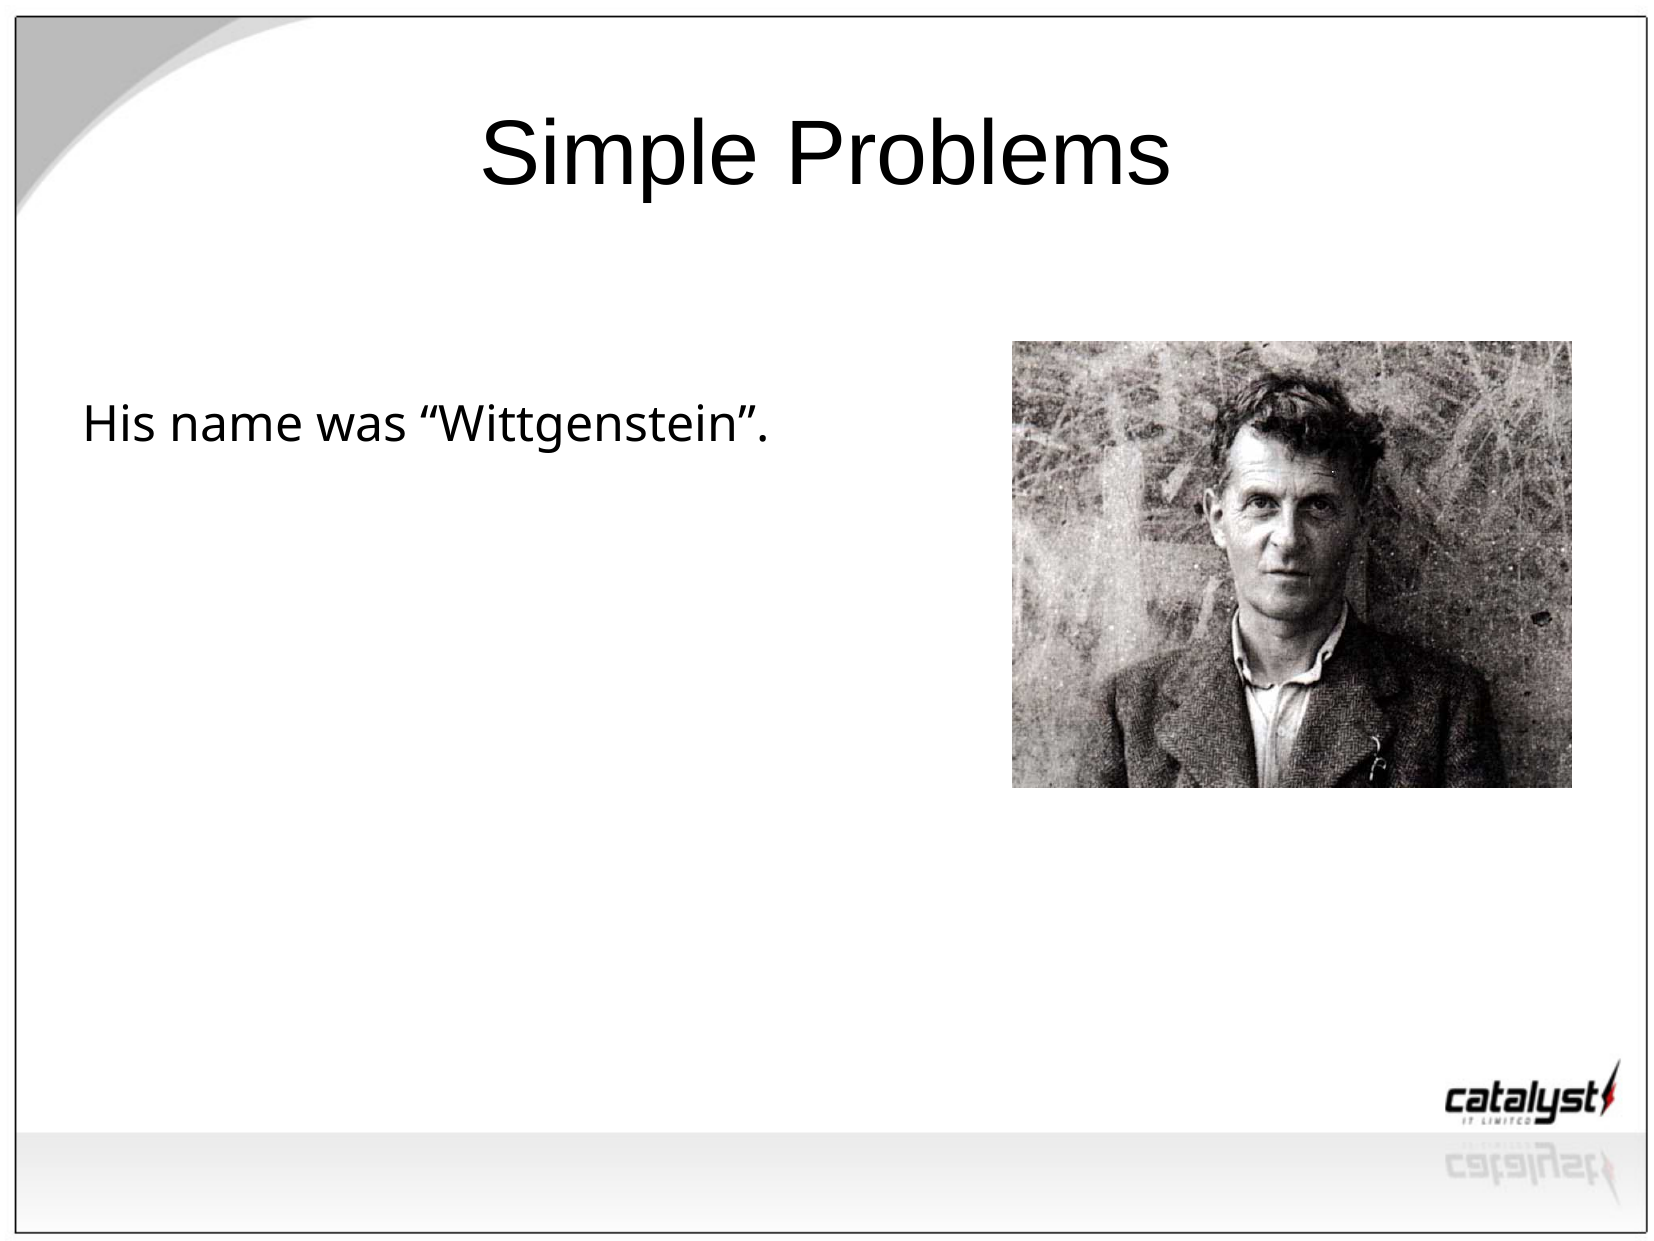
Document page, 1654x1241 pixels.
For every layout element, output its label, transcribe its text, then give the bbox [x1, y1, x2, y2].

picture [4, 5, 1654, 1241]
list His name was “Wittgenstein”. [82, 290, 938, 1109]
title Simple Problems [82, 49, 1571, 257]
